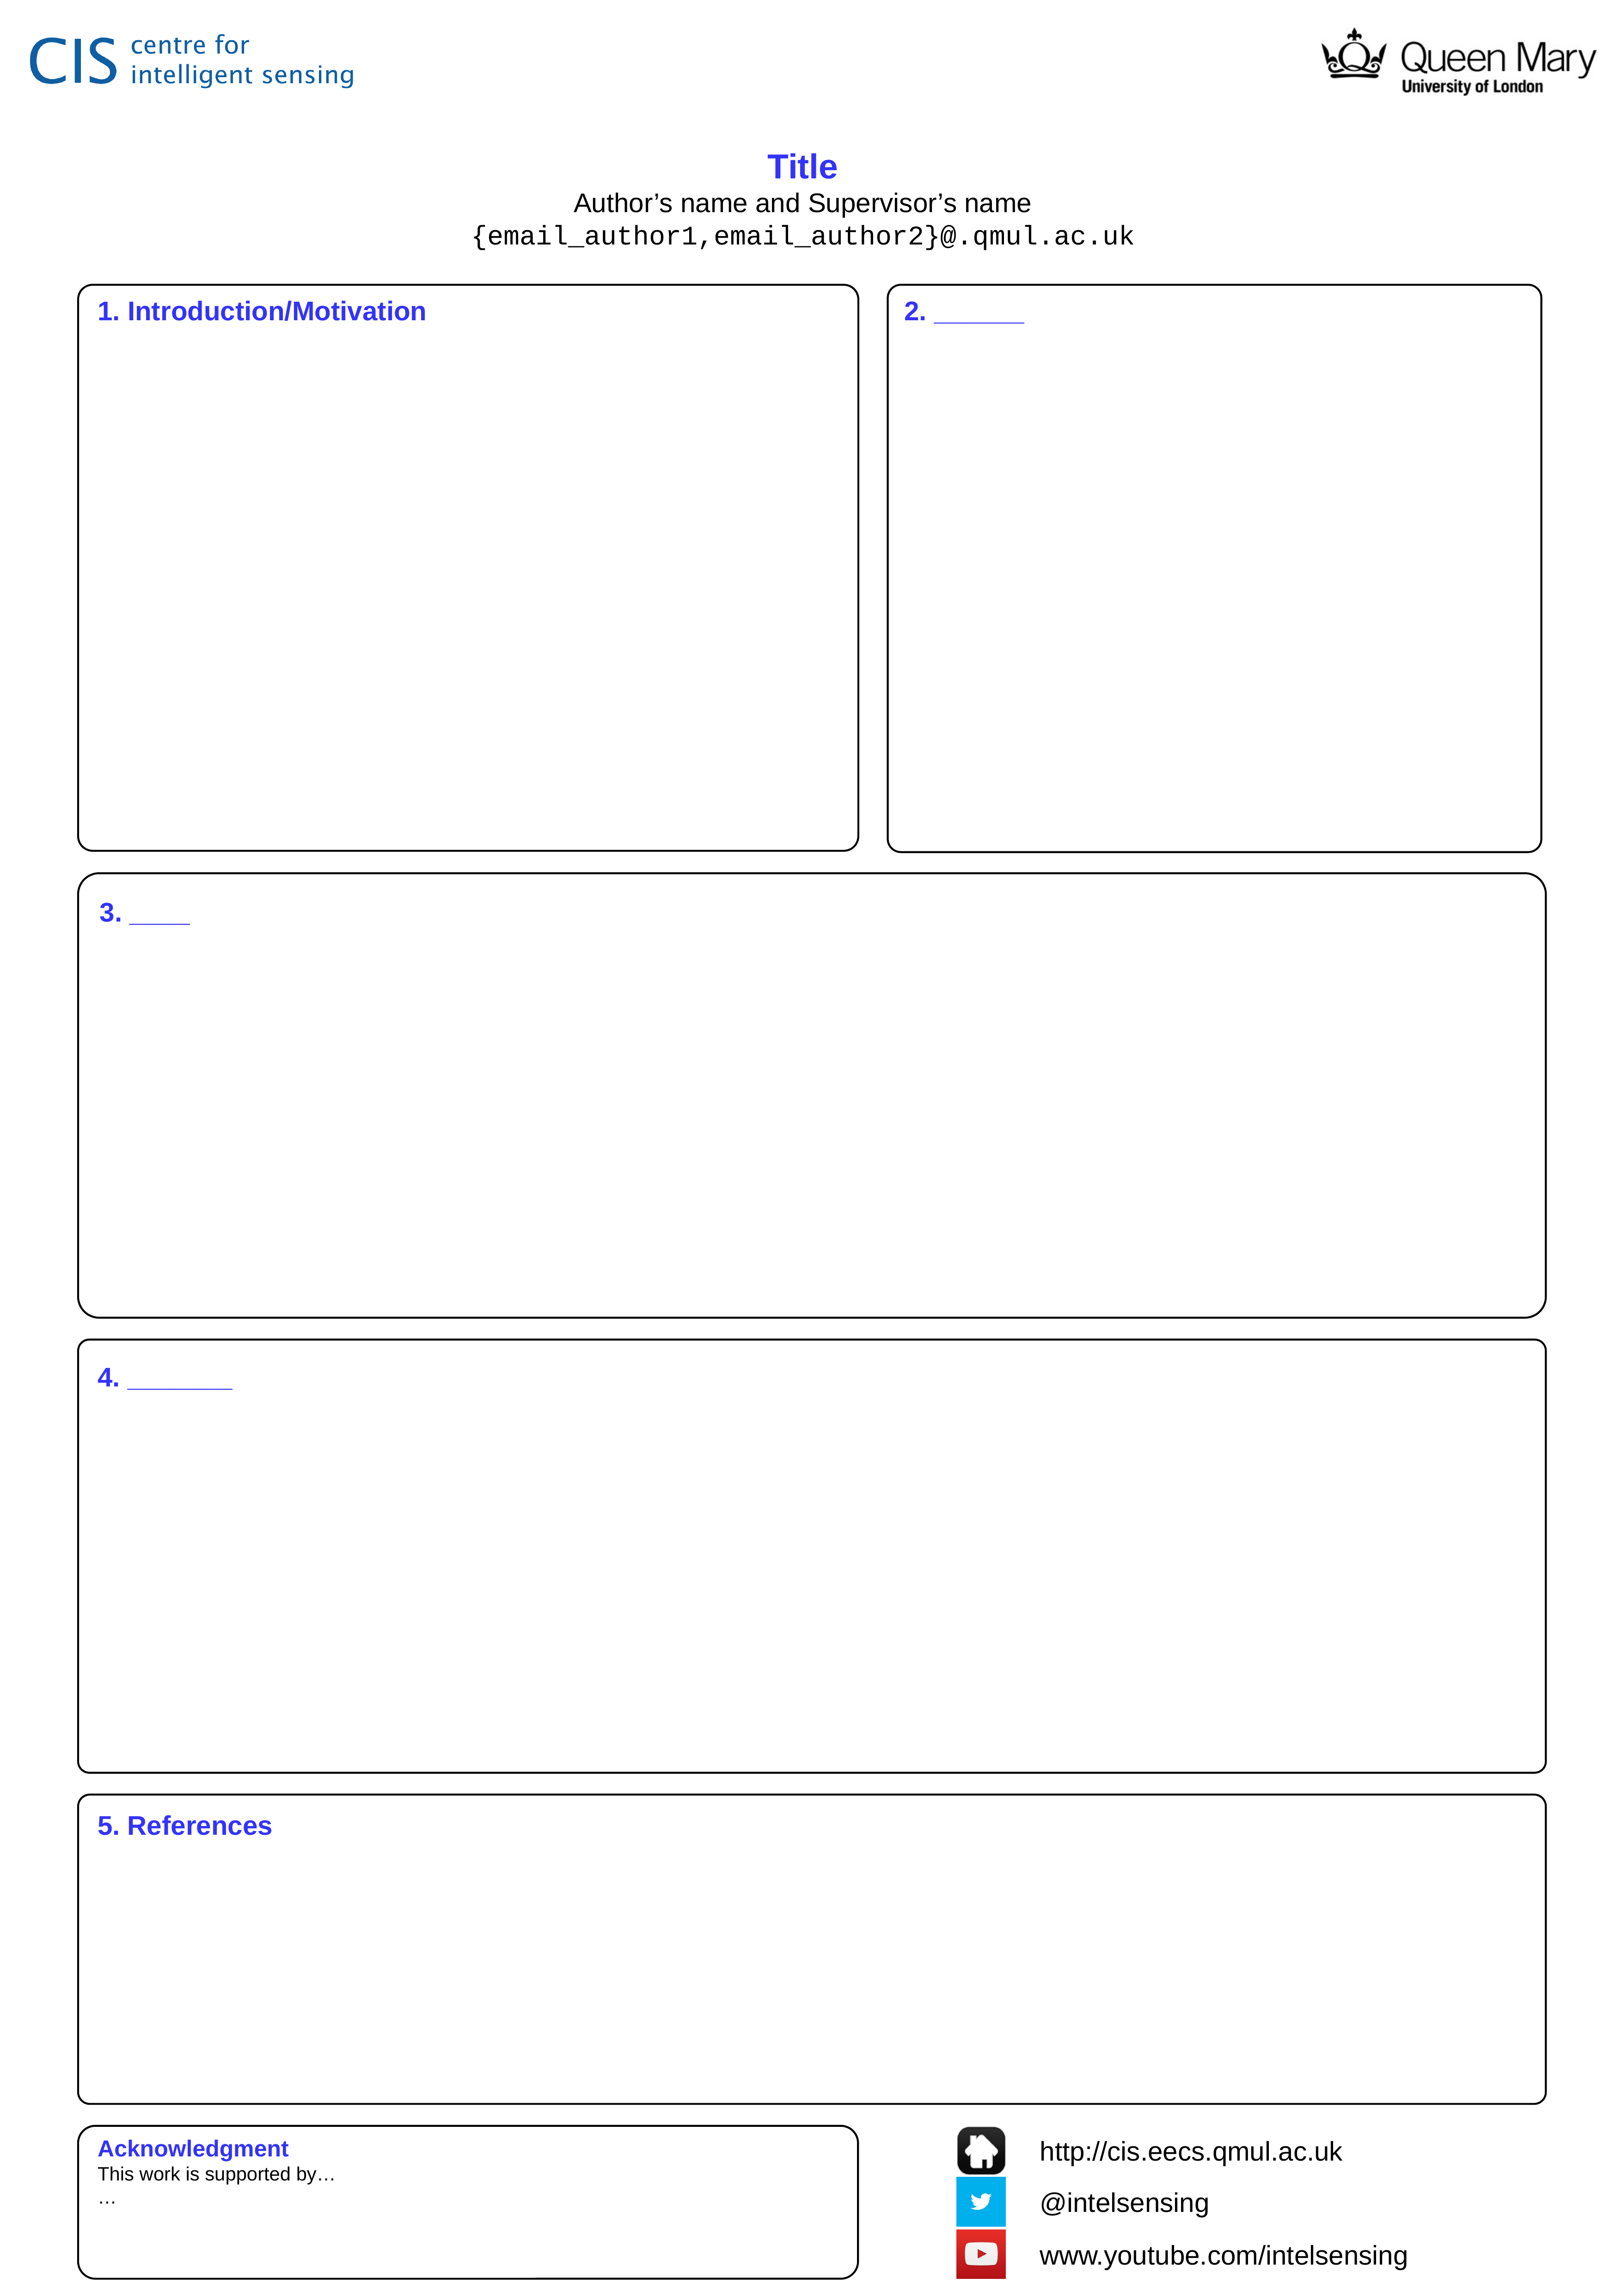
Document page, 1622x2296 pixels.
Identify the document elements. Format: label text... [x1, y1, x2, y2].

text_box 4. _______ [91, 1356, 735, 1396]
text_box [888, 285, 1542, 852]
text_box [78, 1339, 1546, 1773]
text_box [78, 2125, 858, 2279]
text_box [78, 285, 858, 851]
picture [1322, 27, 1597, 96]
text_box http://cis.eecs.qmul.ac.uk [1033, 2130, 1547, 2170]
text_box Acknowledgment This work is supported by… … [91, 2133, 1546, 2211]
text_box 1. Introduction/Motivation [91, 290, 845, 357]
picture [956, 2229, 1006, 2279]
picture [971, 2193, 991, 2210]
text_box 5. References [91, 1807, 1542, 1844]
picture [956, 2125, 1006, 2175]
text_box [78, 1795, 1546, 2104]
text_box 3. ____ [93, 892, 556, 931]
text_box @intelsensing [1033, 2181, 1298, 2222]
picture [17, 24, 373, 93]
text_box [78, 873, 1546, 1318]
text_box www.youtube.com/intelsensing [1033, 2234, 1513, 2274]
text_box 2. ______ [898, 290, 1546, 385]
text_box Title Author’s name and Supervisor’s name {email_author1,email_author2}@.qmul.ac.uk [222, 140, 1384, 254]
